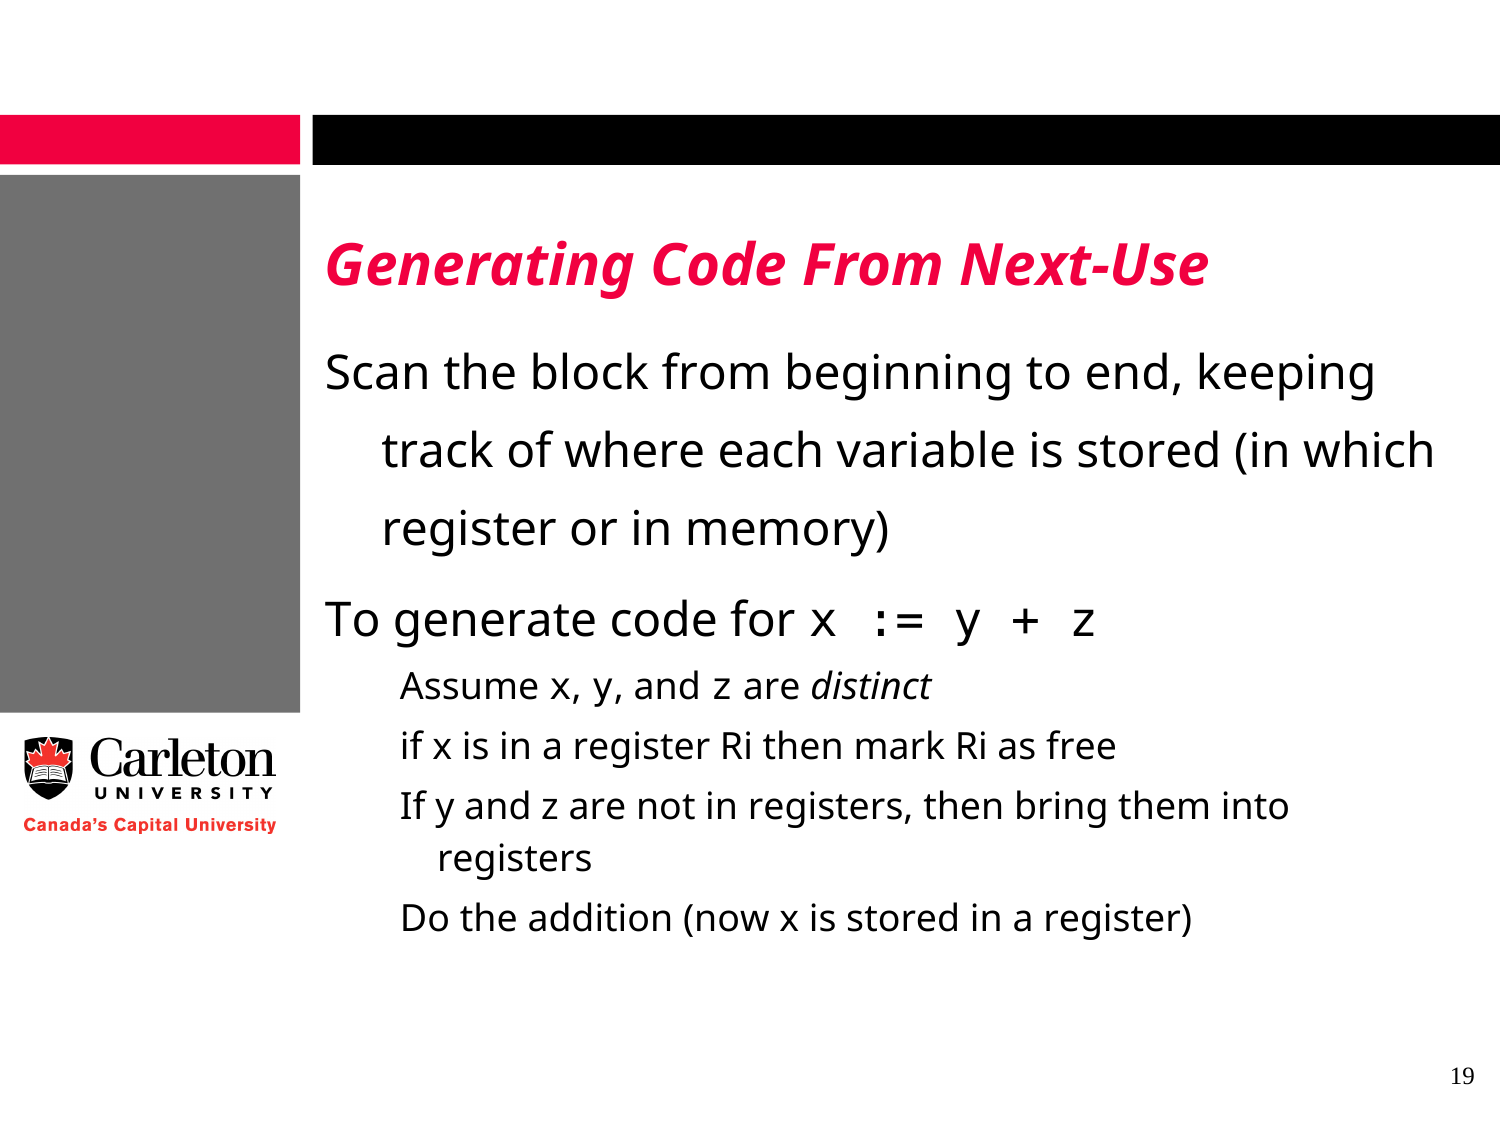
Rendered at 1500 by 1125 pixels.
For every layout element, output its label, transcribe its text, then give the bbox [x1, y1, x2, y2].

list Scan the block from beginning to end, keeping track of where each variable is stored (in which register or in memory) To generate code for x := y + z Assume x, y, and z are distinct if x is in a register Ri then mark Ri as free If y and z are not in registers, then bring them into registers Do the addition (now x is stored in a register) [324, 324, 1450, 1036]
picture [24, 737, 276, 834]
title Generating Code From Next-Use [324, 194, 1450, 324]
